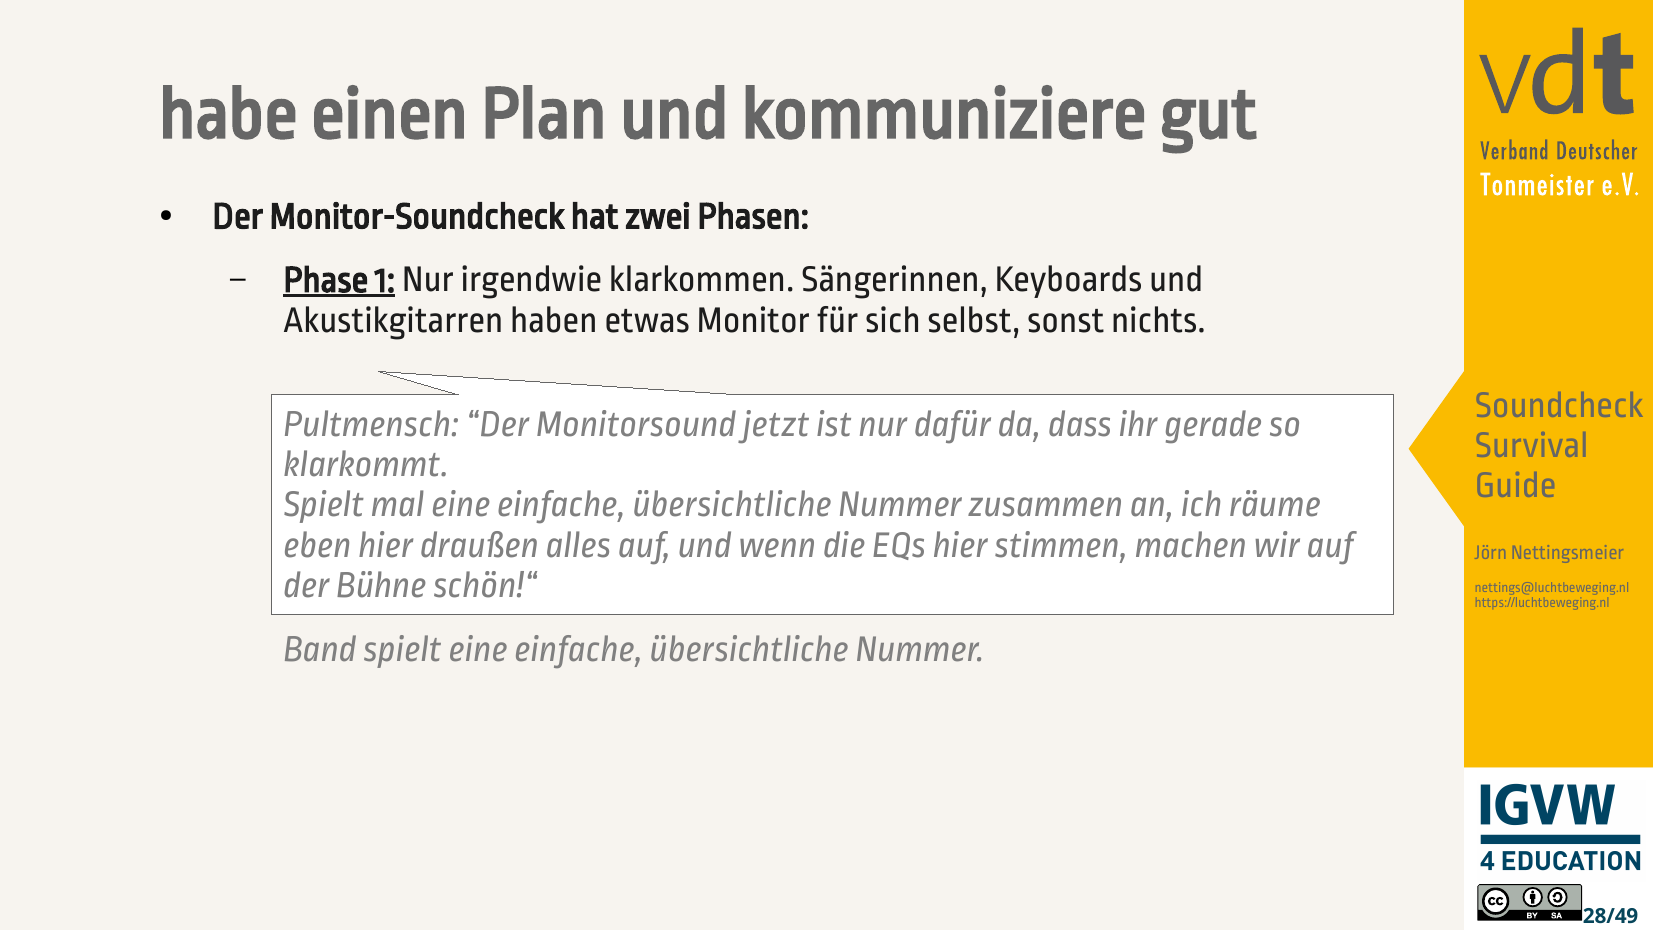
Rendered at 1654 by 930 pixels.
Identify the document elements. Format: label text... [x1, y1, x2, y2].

title habe einen Plan und kommuniziere gut [82, 37, 1335, 193]
picture [1477, 780, 1646, 882]
list Der Monitor-Soundcheck hat zwei Phasen: Phase 1: Nur irgendwie klarkommen. Sängerinnen, Keyboards und Akustikgitarren haben etwas Monitor für sich selbst, sonst nichts. Pultmensch: “Der Monitorsound jetzt ist nur dafür da, dass ihr gerade so klarkommt. Spielt mal eine einfache, übersichtliche Nummer zusammen an, ich räume eben hier draußen alles auf, und wenn die EQs hier stimmen, machen wir auf der Bühne schön!“ Band spielt eine einfache, übersichtliche Nummer. [141, 196, 1394, 930]
